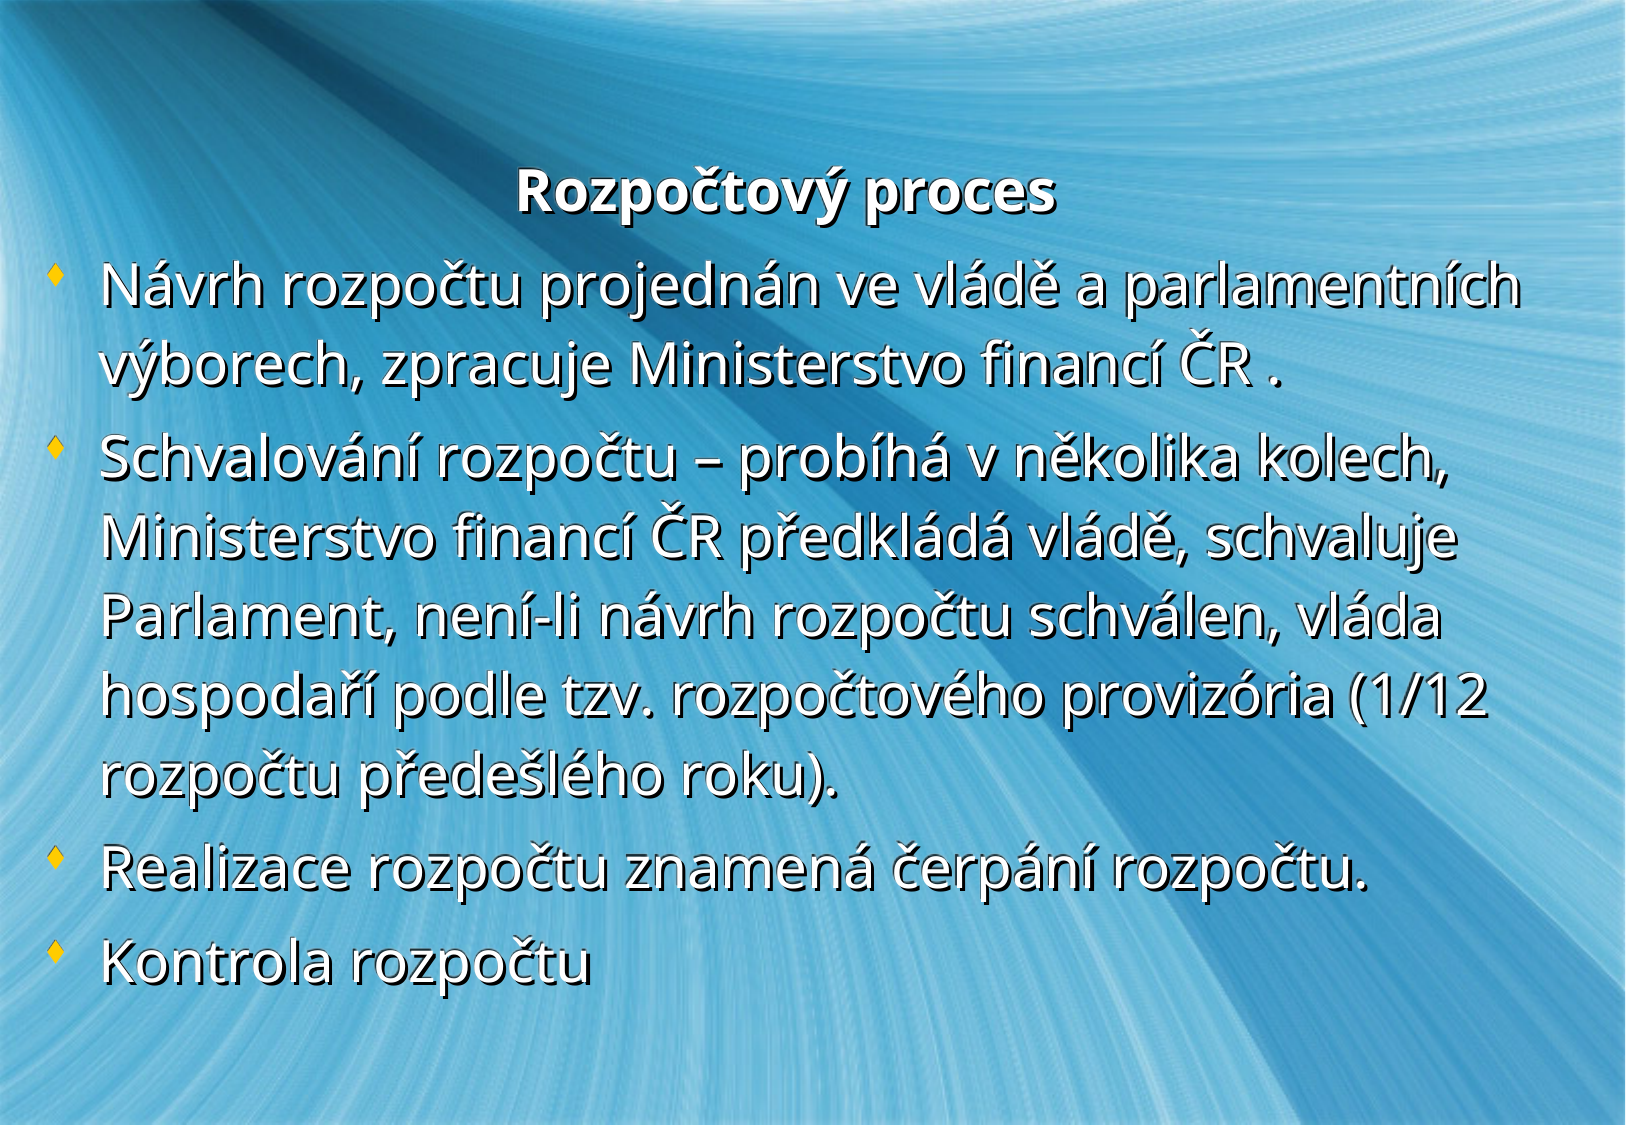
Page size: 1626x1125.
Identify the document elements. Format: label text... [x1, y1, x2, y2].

picture [0, 0, 1626, 1125]
list Rozpočtový proces Návrh rozpočtu projednán ve vládě a parlamentních výborech, zpracuje Ministerstvo financí ČR . Schvalování rozpočtu – probíhá v několika kolech, Ministerstvo financí ČR předkládá vládě, schvaluje Parlament, není-li návrh rozpočtu schválen, vláda hospodaří podle tzv. rozpočtového provizória (1/12 rozpočtu předešlého roku). Realizace rozpočtu znamená čerpání rozpočtu. Kontrola rozpočtu [27, 105, 1544, 1043]
